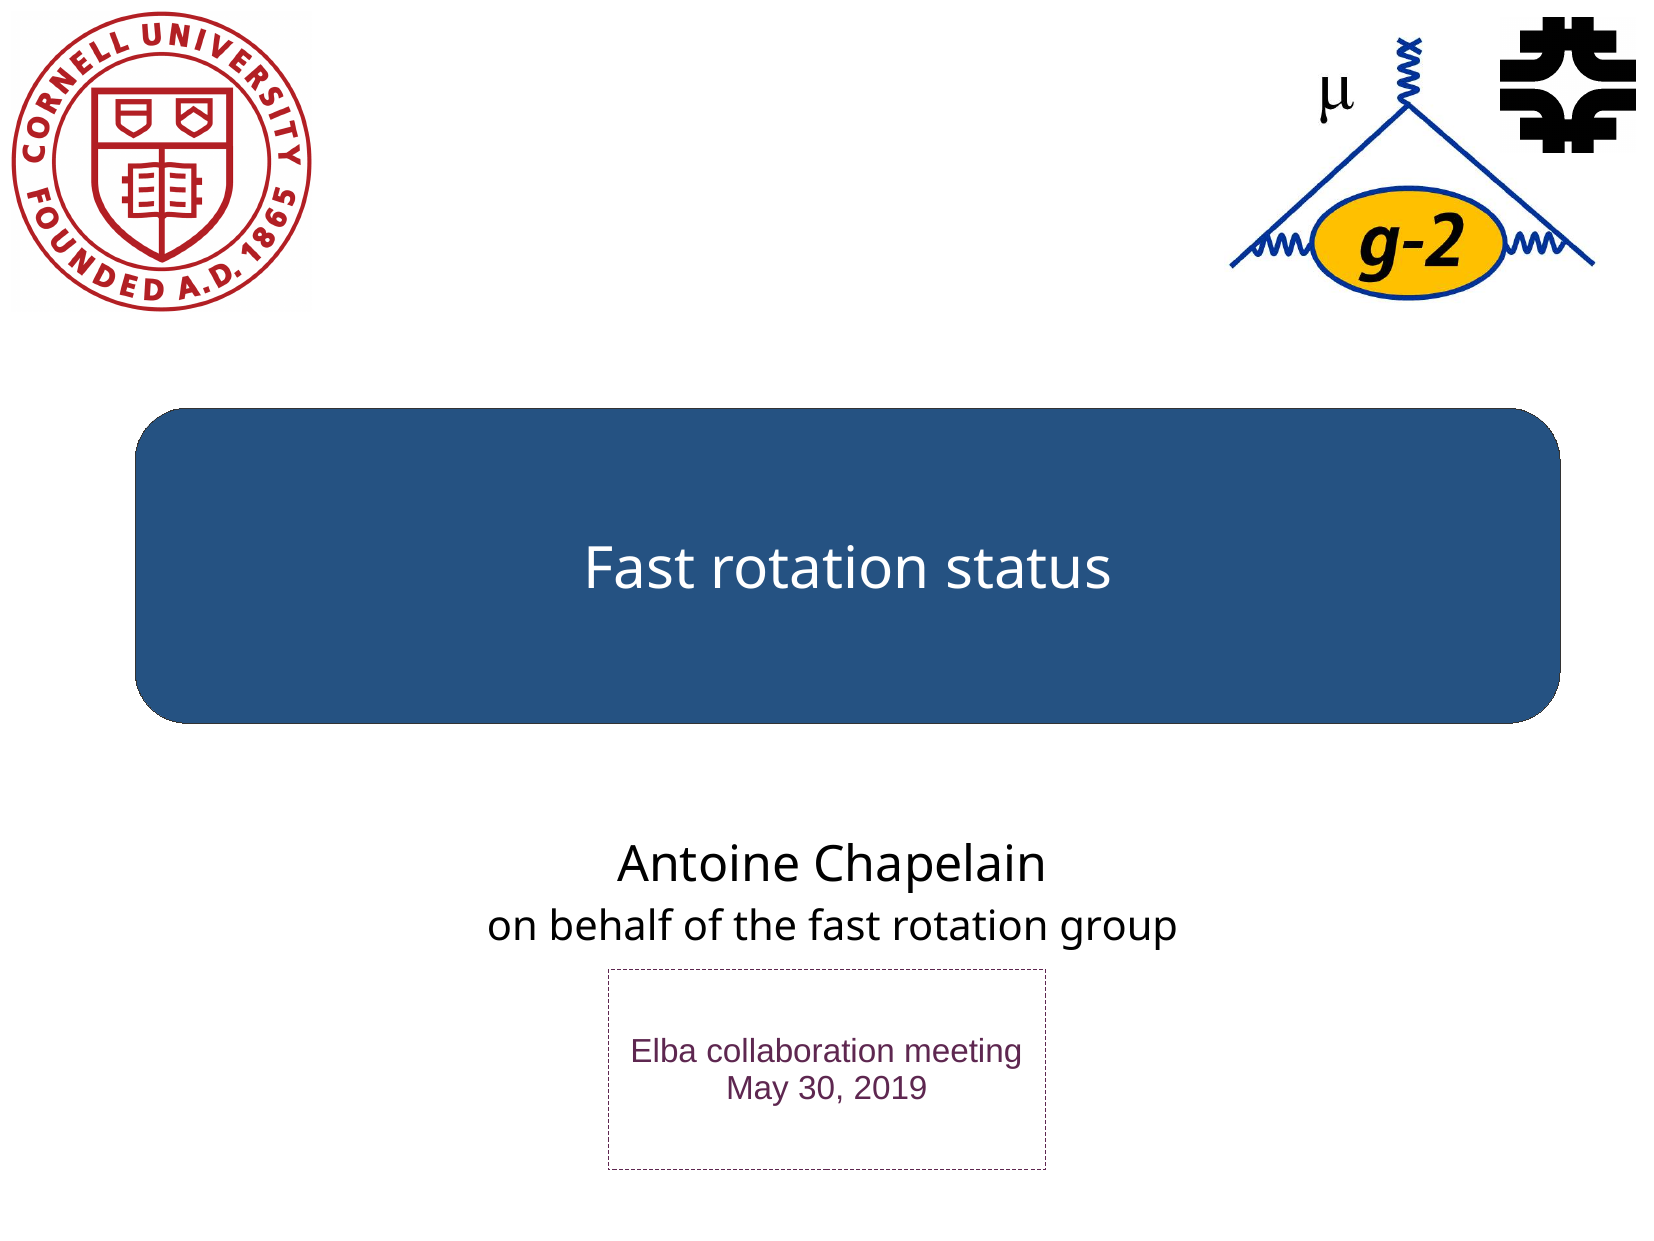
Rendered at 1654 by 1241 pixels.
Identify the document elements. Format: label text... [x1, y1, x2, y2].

picture [11, 11, 312, 312]
text_box Elba collaboration meeting May 30, 2019 [608, 969, 1046, 1170]
picture [1224, 0, 1636, 355]
subtitle Antoine Chapelain on behalf of the fast rotation group [105, 170, 1561, 1241]
